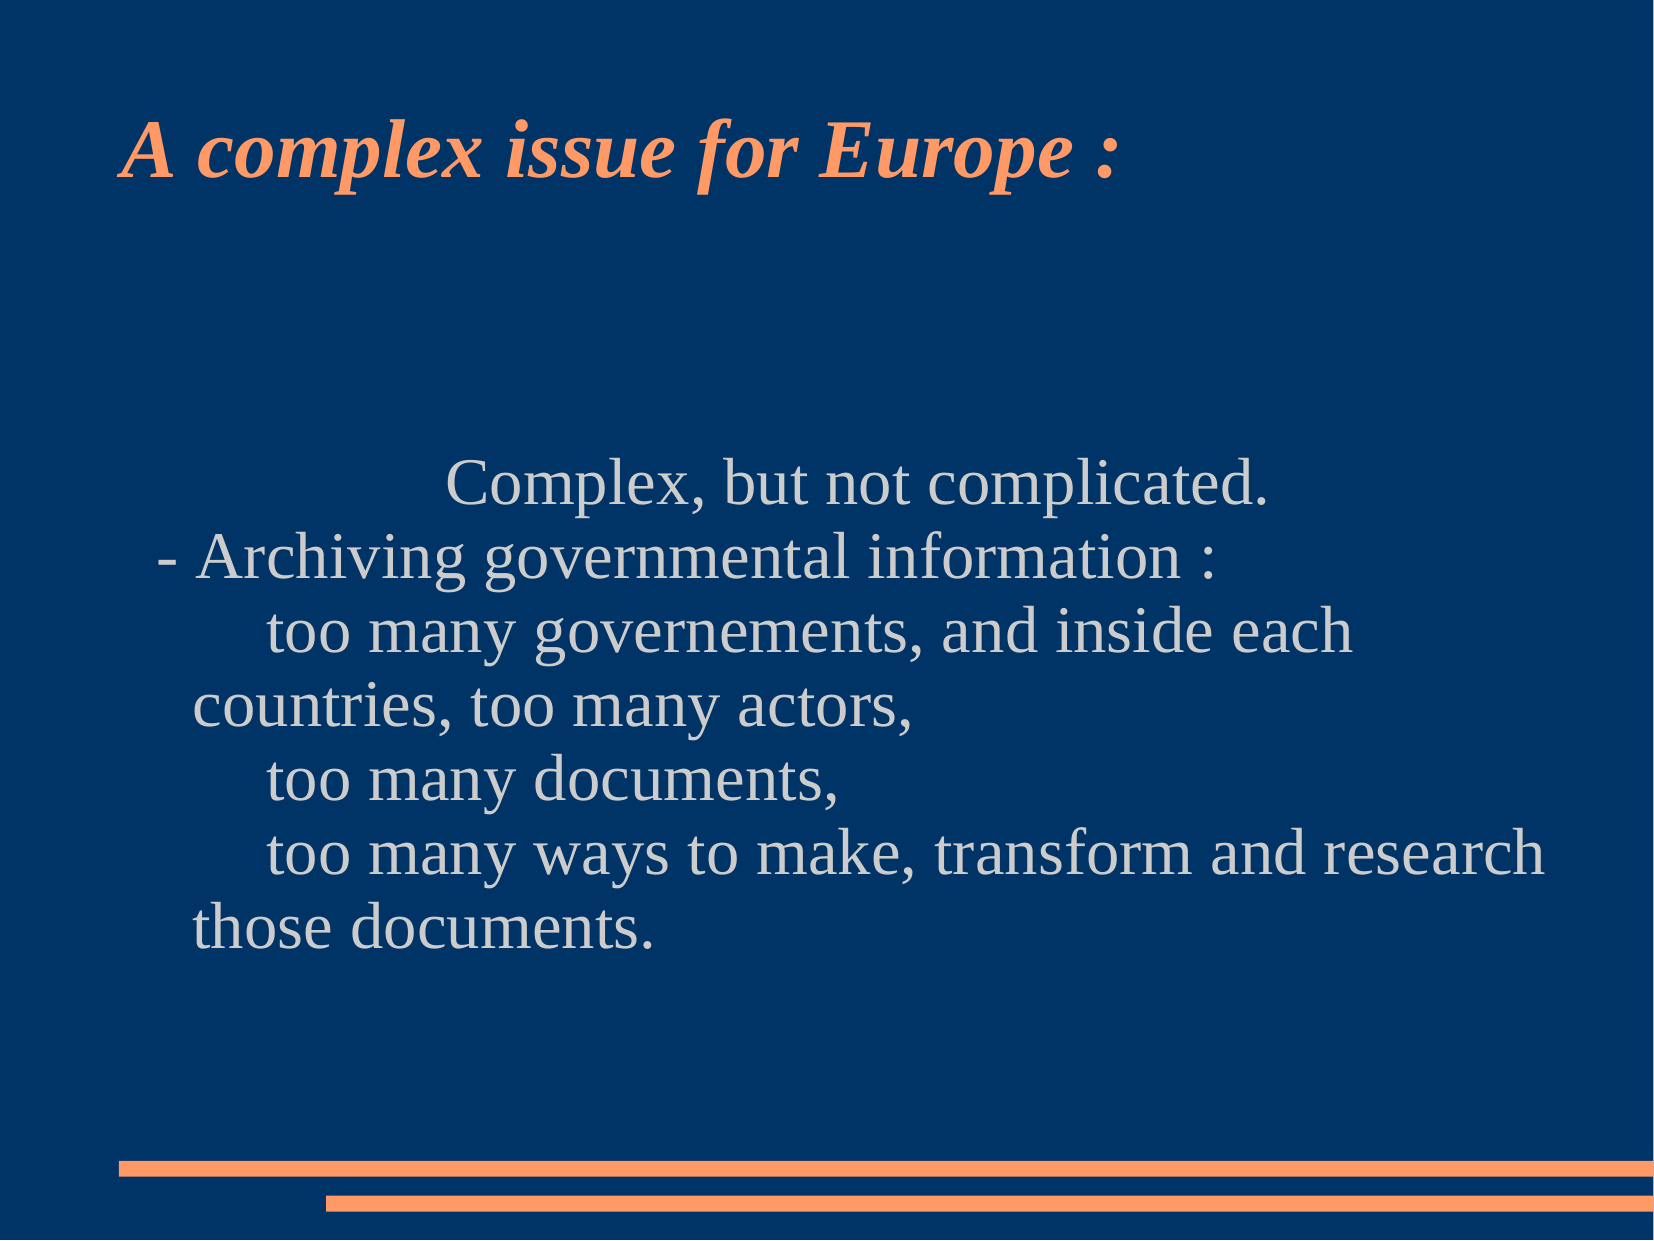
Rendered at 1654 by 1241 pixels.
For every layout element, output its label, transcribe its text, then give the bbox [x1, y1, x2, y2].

subtitle Complex, but not complicated. - Archiving governmental information : too many governements, and inside each countries, too many actors, too many documents, too many ways to make, transform and research those documents. [121, 322, 1561, 1132]
title A complex issue for Europe : [121, 46, 1534, 254]
